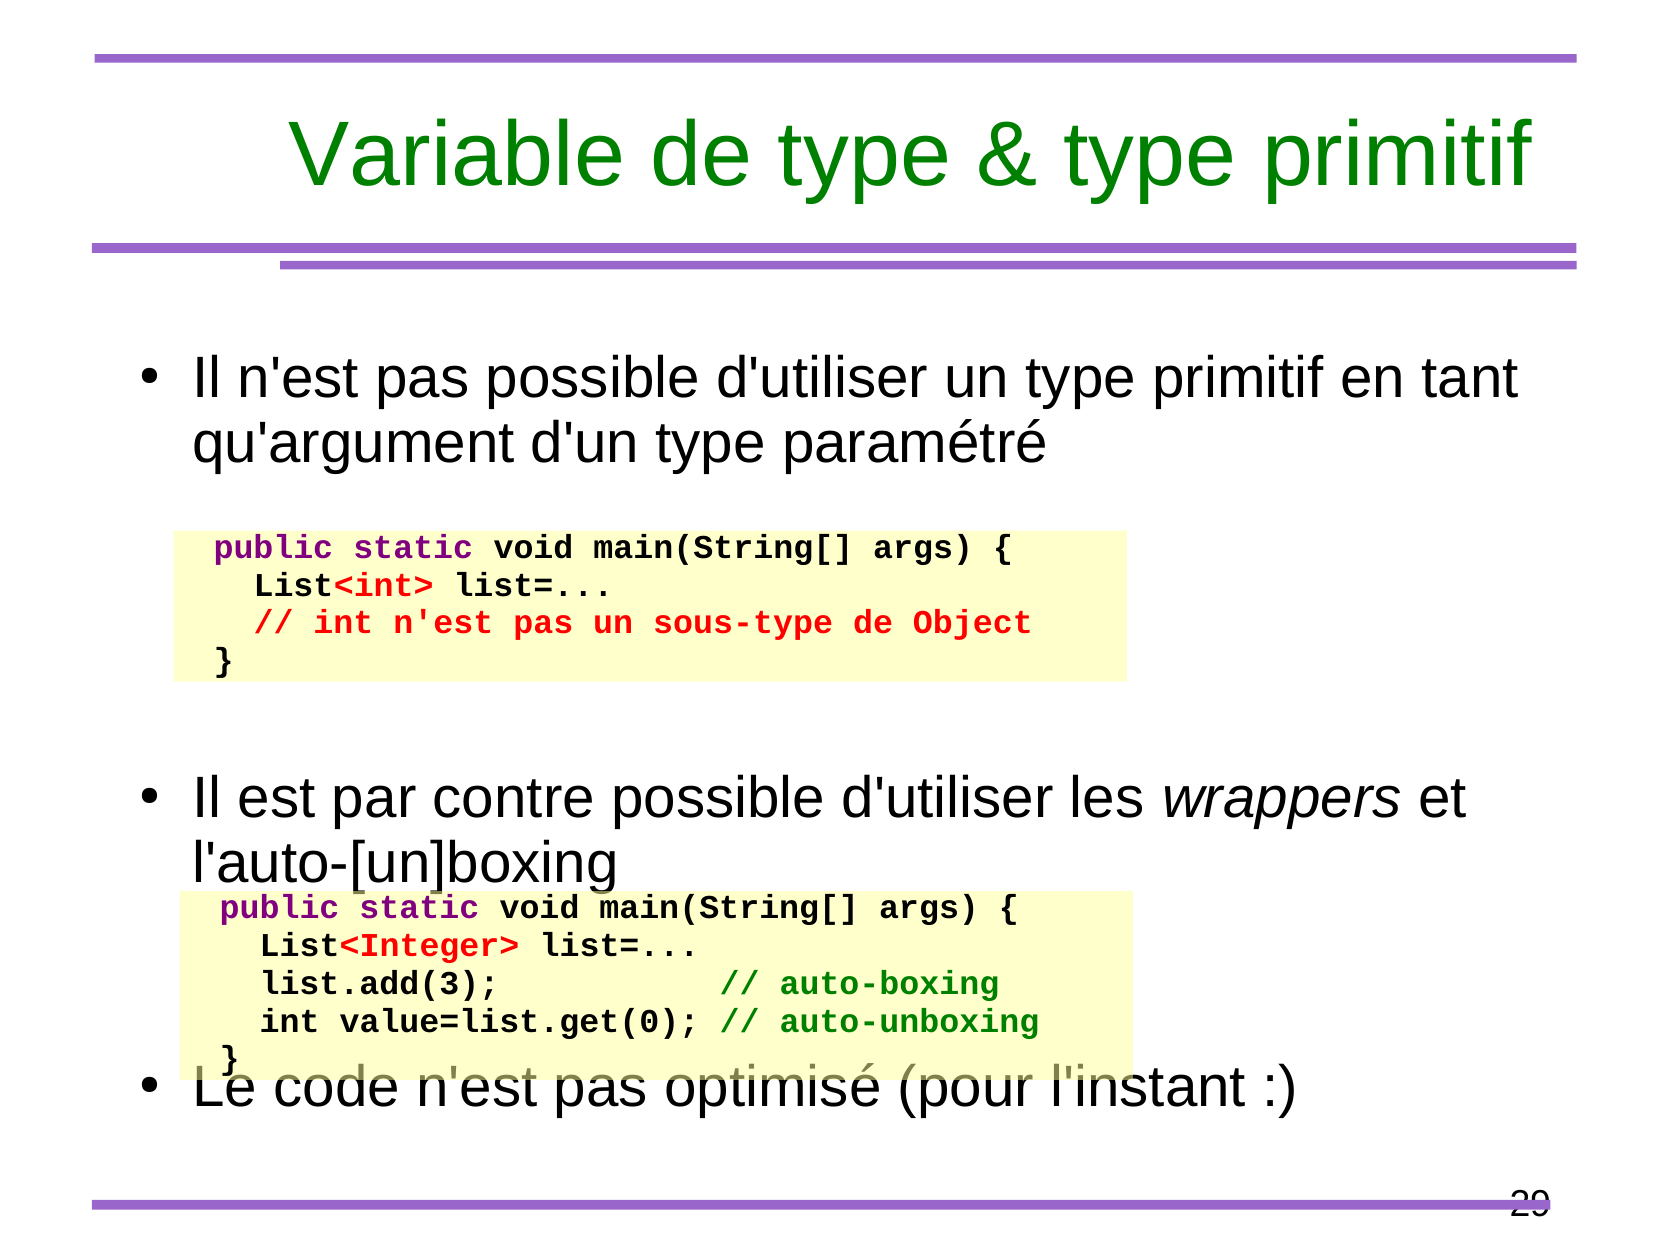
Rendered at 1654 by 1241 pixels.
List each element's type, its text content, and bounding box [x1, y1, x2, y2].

text_box public static void main(String[] args) { List<int> list=... // int n'est pas un sous-type de Object } [173, 530, 1127, 682]
list Il n'est pas possible d'utiliser un type primitif en tant qu'argument d'un type paramétré Il est par contre possible d'utiliser les wrappers et l'auto-[un]boxing Le code n'est pas optimisé (pour l'instant :) [121, 344, 1534, 1172]
text_box public static void main(String[] args) { List<Integer> list=... list.add(3); // auto-boxing int value=list.get(0); // auto-unboxing } [179, 891, 1133, 1080]
title Variable de type & type primitif [121, 49, 1534, 257]
